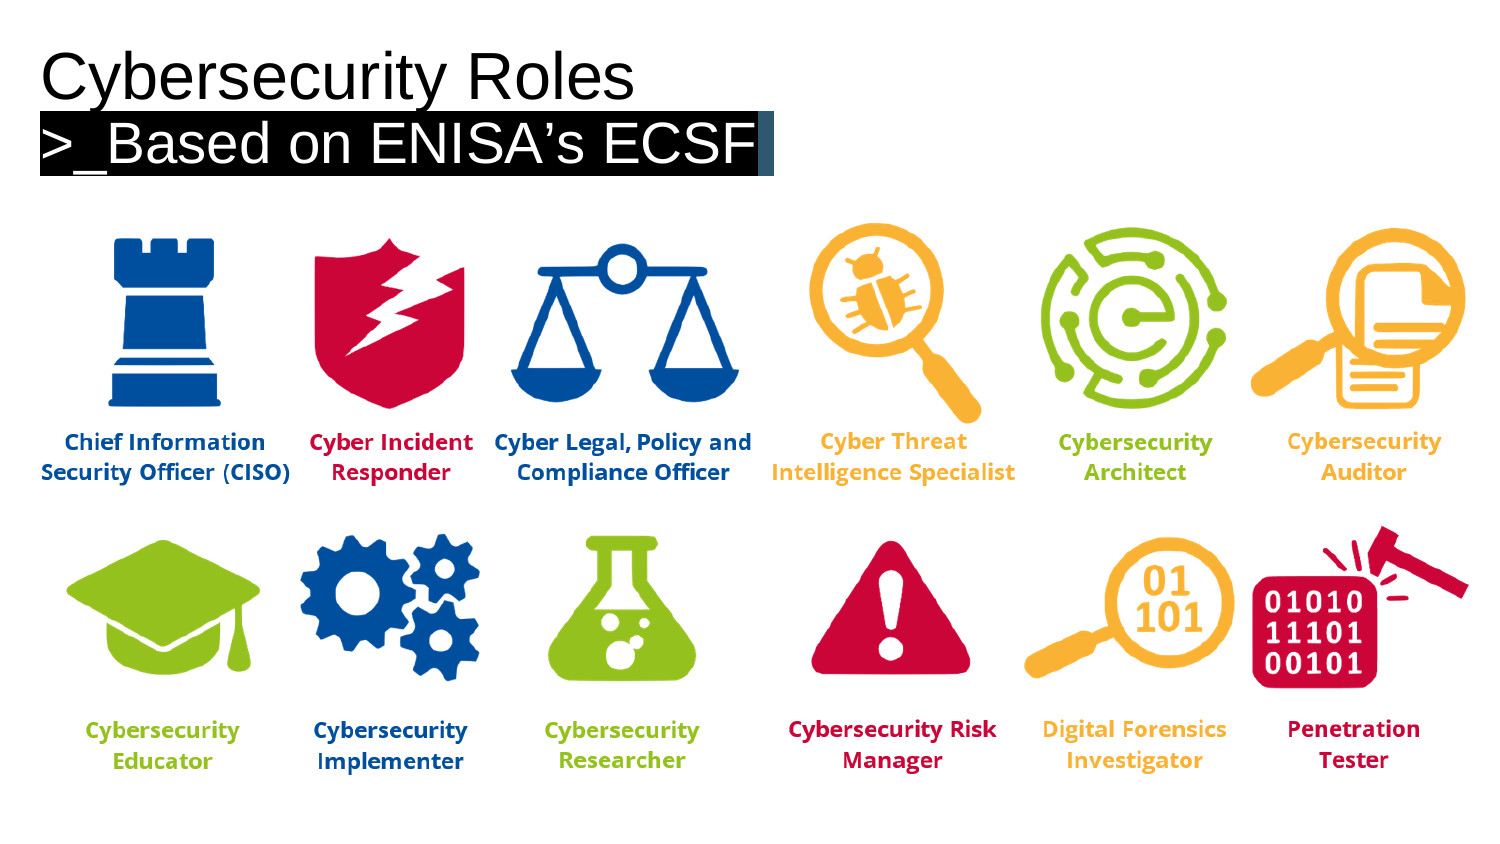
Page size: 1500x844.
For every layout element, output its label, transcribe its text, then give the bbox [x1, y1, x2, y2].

text_box Cybersecurity Roles >_Based on ENISA’s ECSF [25, 23, 1465, 195]
picture [59, 528, 268, 775]
picture [1016, 522, 1472, 778]
picture [785, 539, 997, 777]
picture [289, 524, 490, 777]
picture [541, 531, 705, 775]
picture [34, 233, 290, 486]
picture [489, 243, 755, 492]
picture [1034, 225, 1230, 486]
picture [767, 219, 1016, 489]
picture [1245, 226, 1473, 488]
picture [304, 236, 475, 488]
